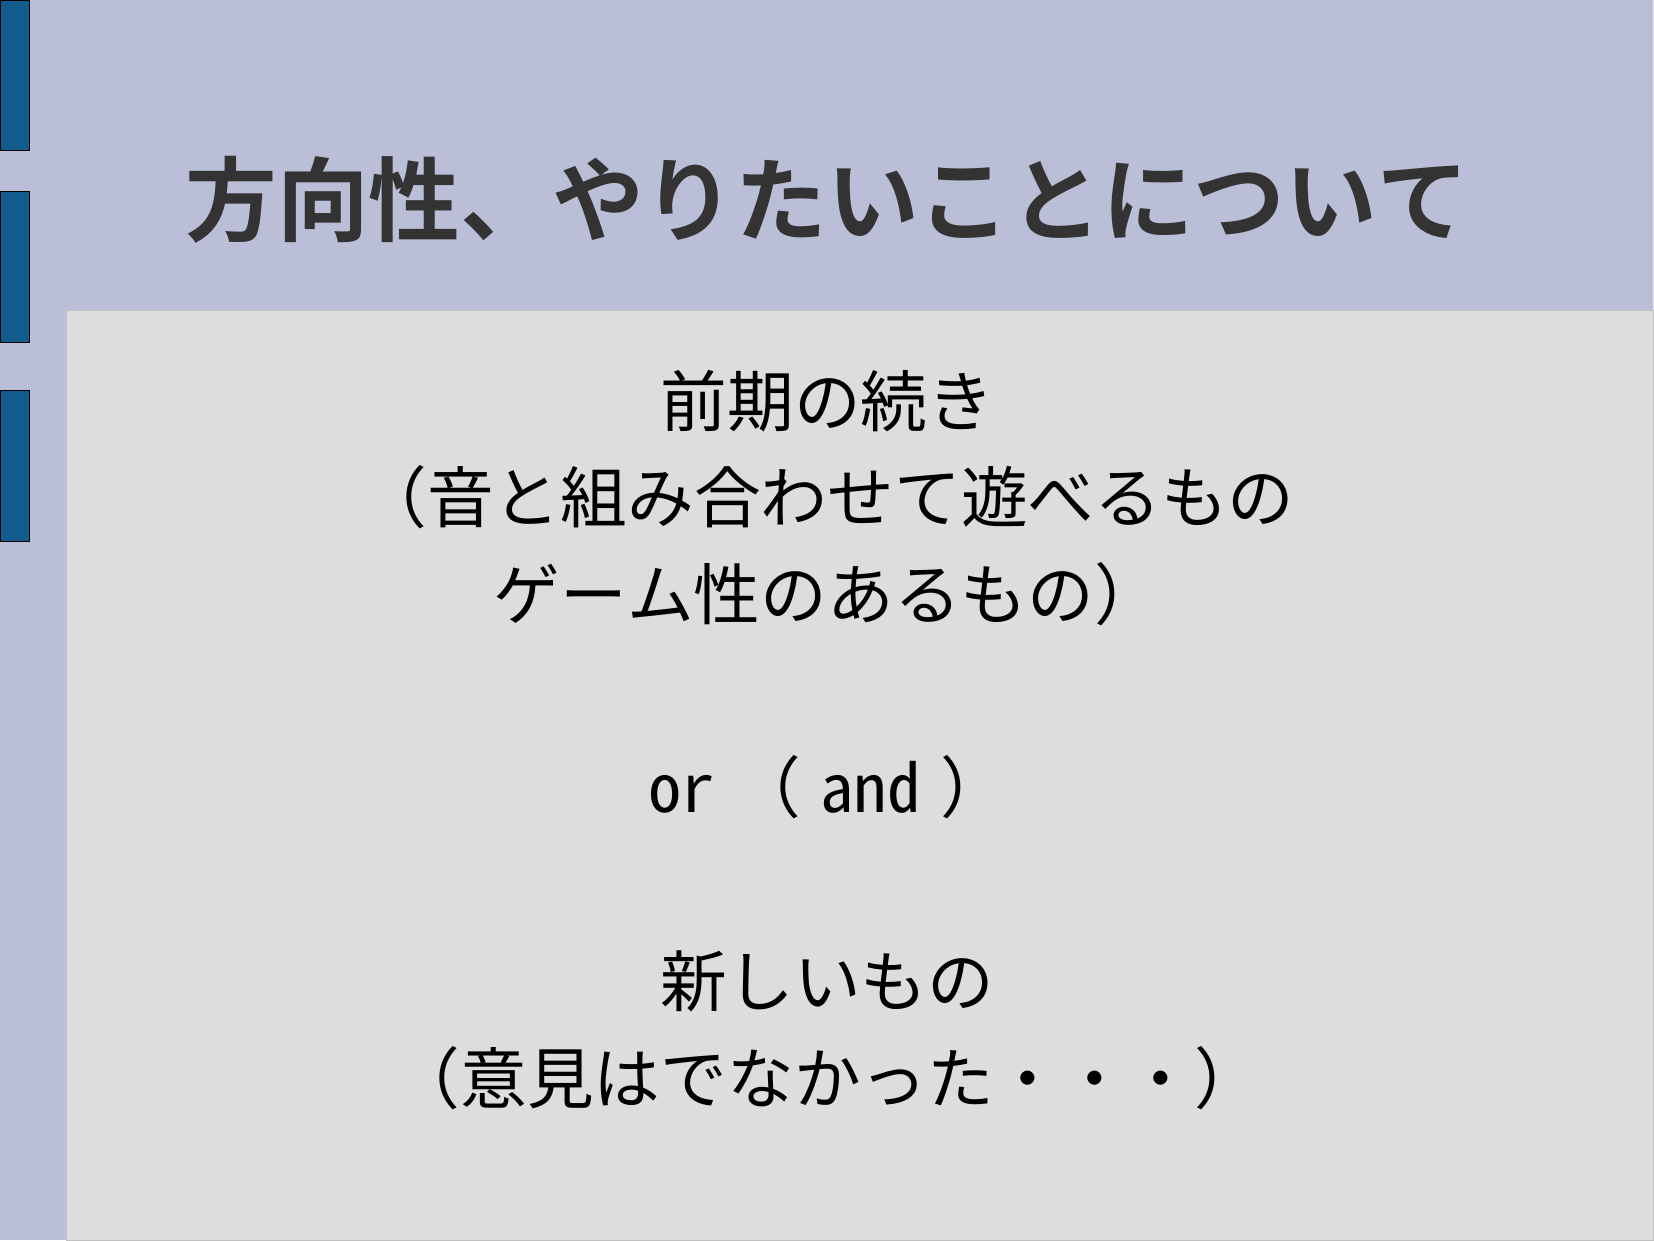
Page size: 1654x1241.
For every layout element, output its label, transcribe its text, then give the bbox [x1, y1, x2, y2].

subtitle 前期の続き （音と組み合わせて遊べるもの ゲーム性のあるもの） or（and） 新しいもの （意見はでなかった・・・） [121, 344, 1534, 1127]
title 方向性、やりたいことについて [121, 91, 1534, 299]
